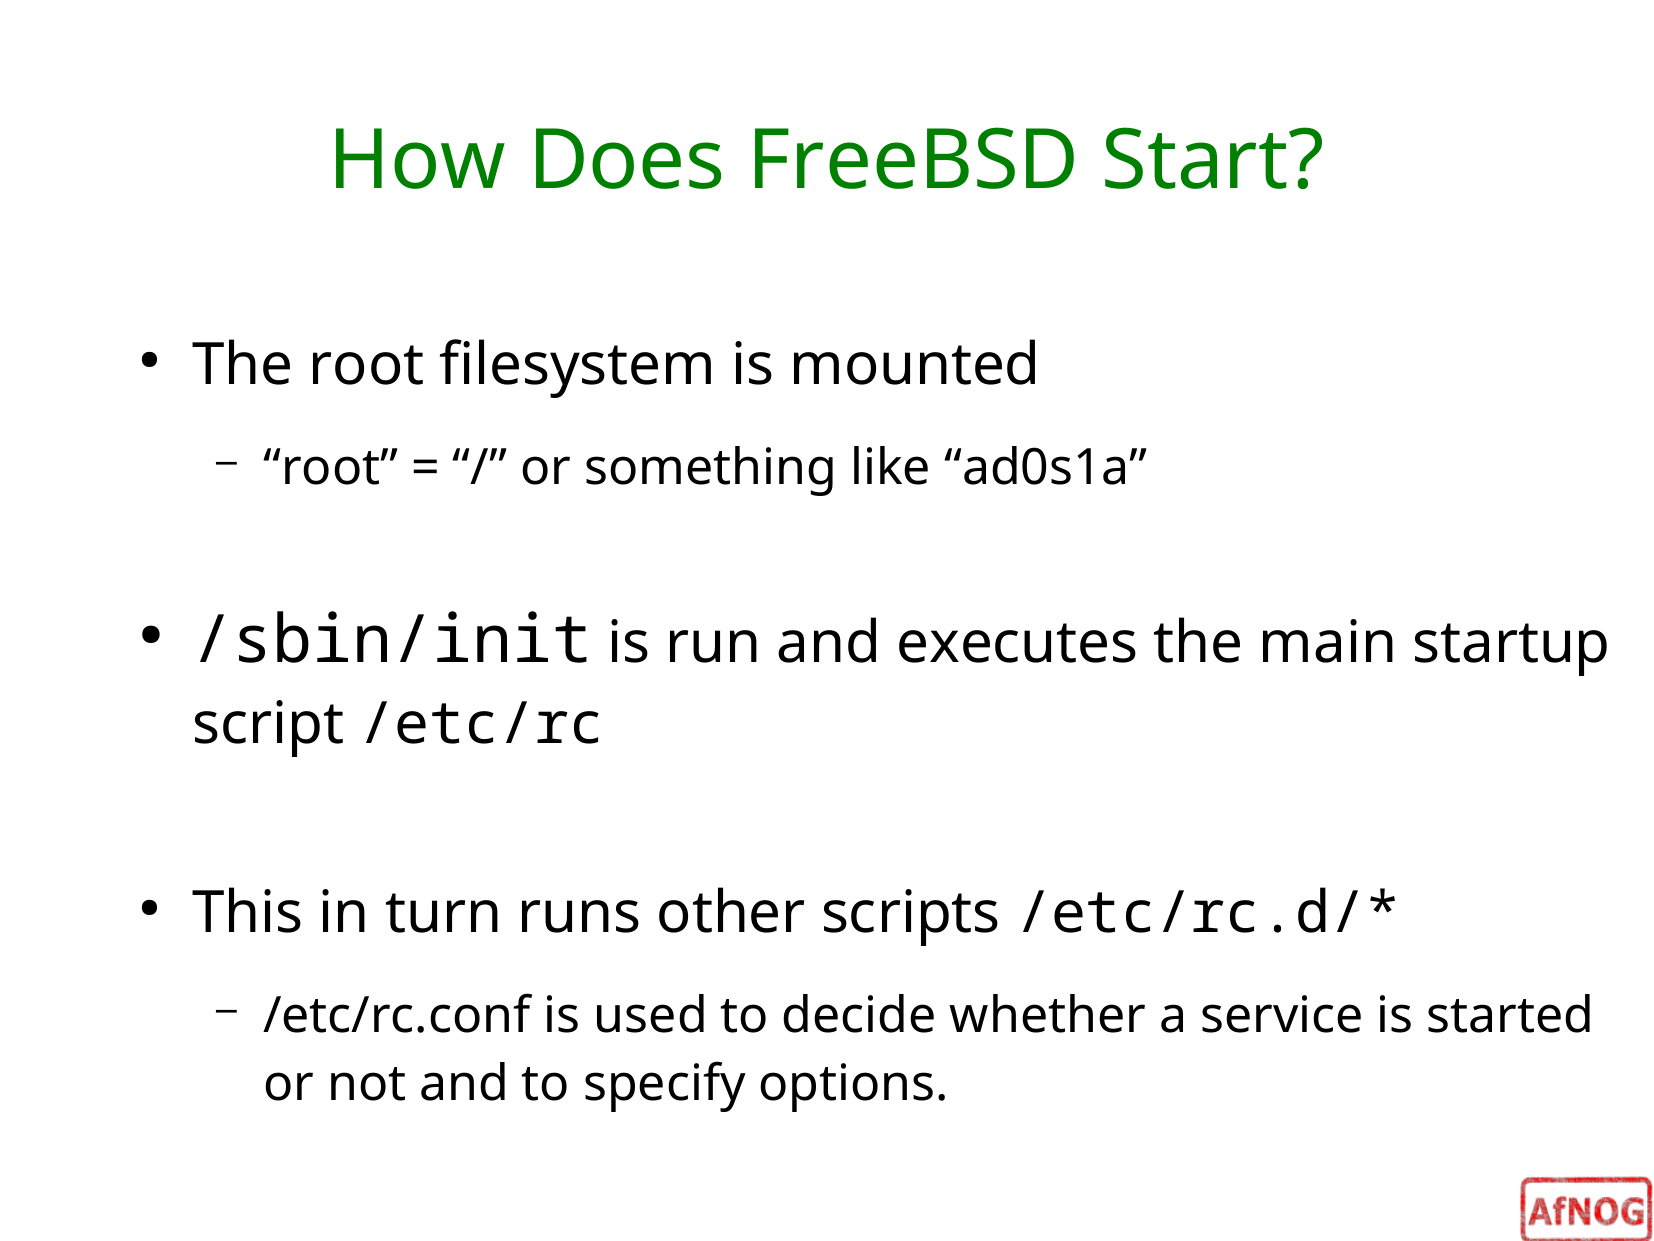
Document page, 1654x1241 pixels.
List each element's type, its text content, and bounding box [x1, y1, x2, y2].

title How Does FreeBSD Start? [121, 73, 1533, 241]
list The root filesystem is mounted “root” = “/” or something like “ad0s1a” /sbin/init is run and executes the main startup script /etc/rc This in turn runs other scripts /etc/rc.d/* /etc/rc.conf is used to decide whether a service is started or not and to specify options. [121, 322, 1613, 1133]
picture [1519, 1175, 1654, 1241]
